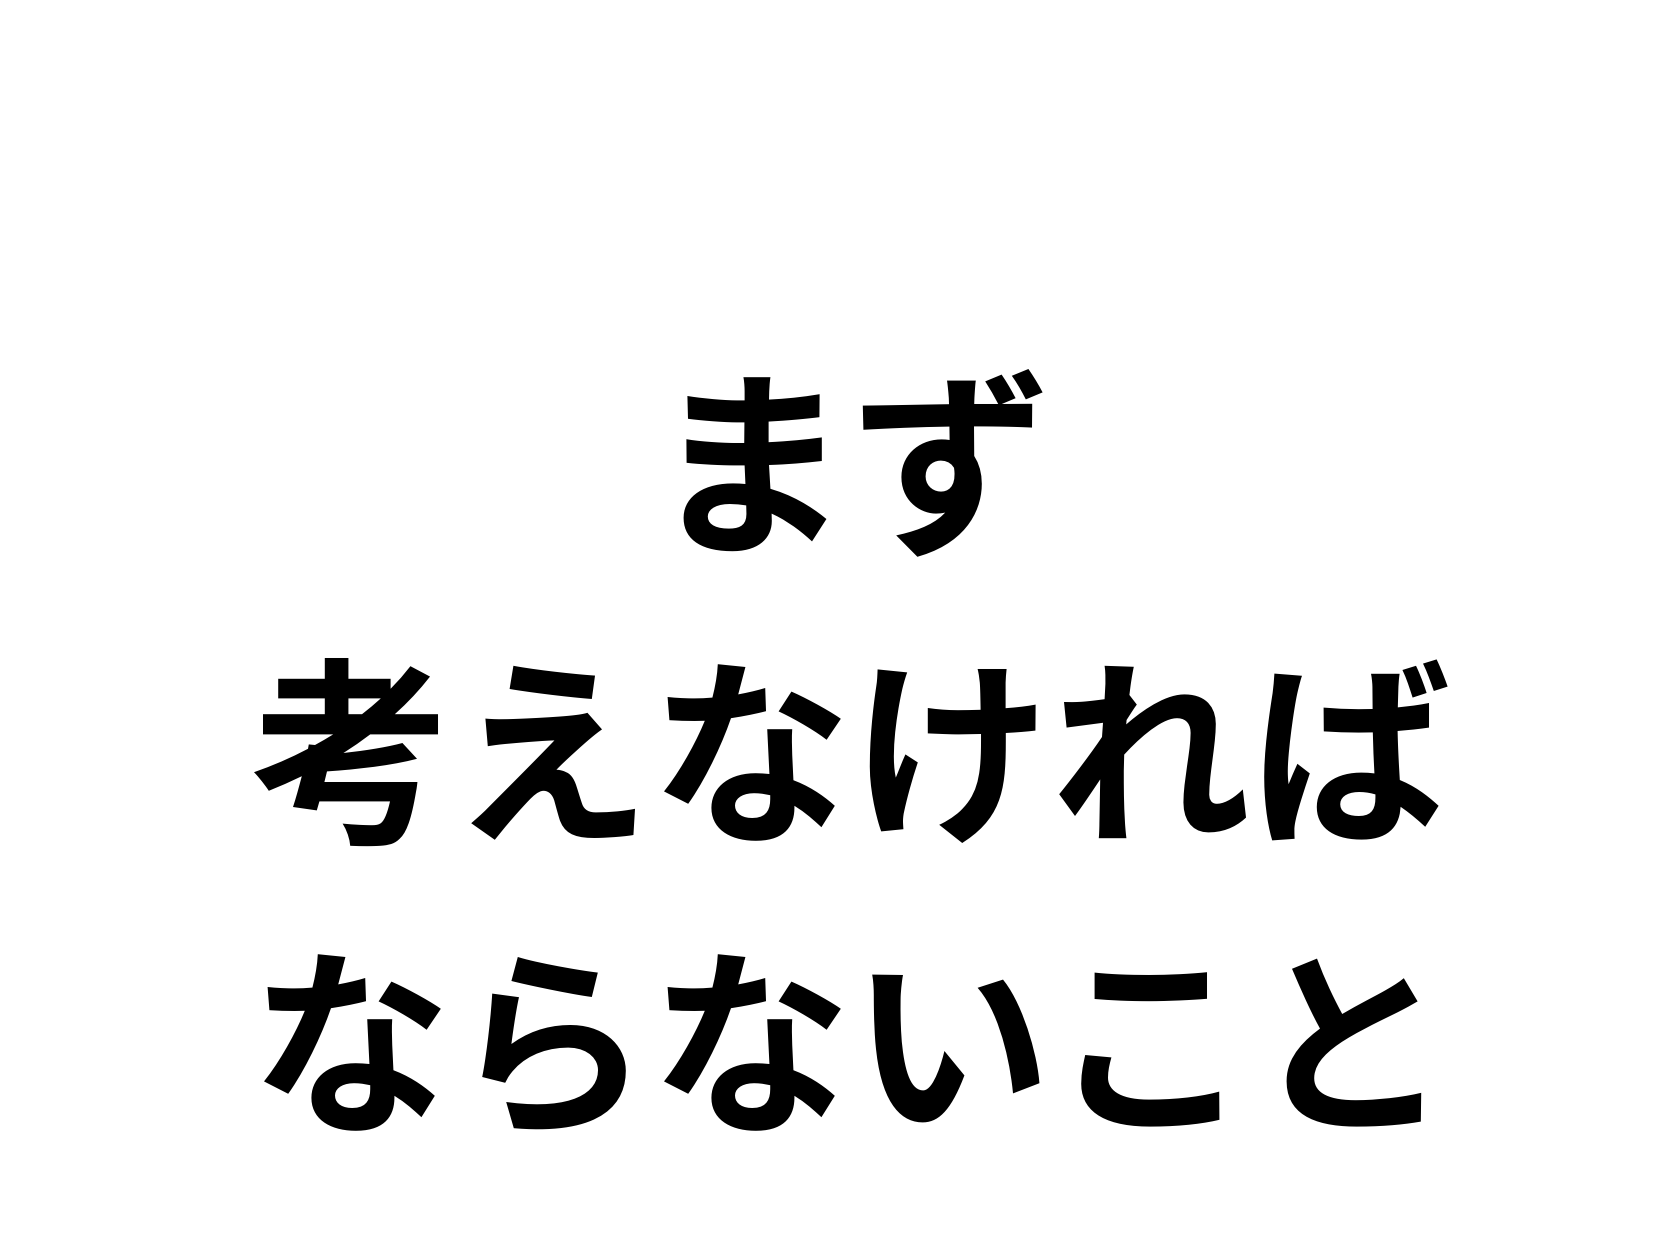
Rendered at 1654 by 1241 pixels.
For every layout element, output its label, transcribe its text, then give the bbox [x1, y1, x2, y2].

text_box まず 考えなければ ならないこと [236, 299, 1381, 961]
